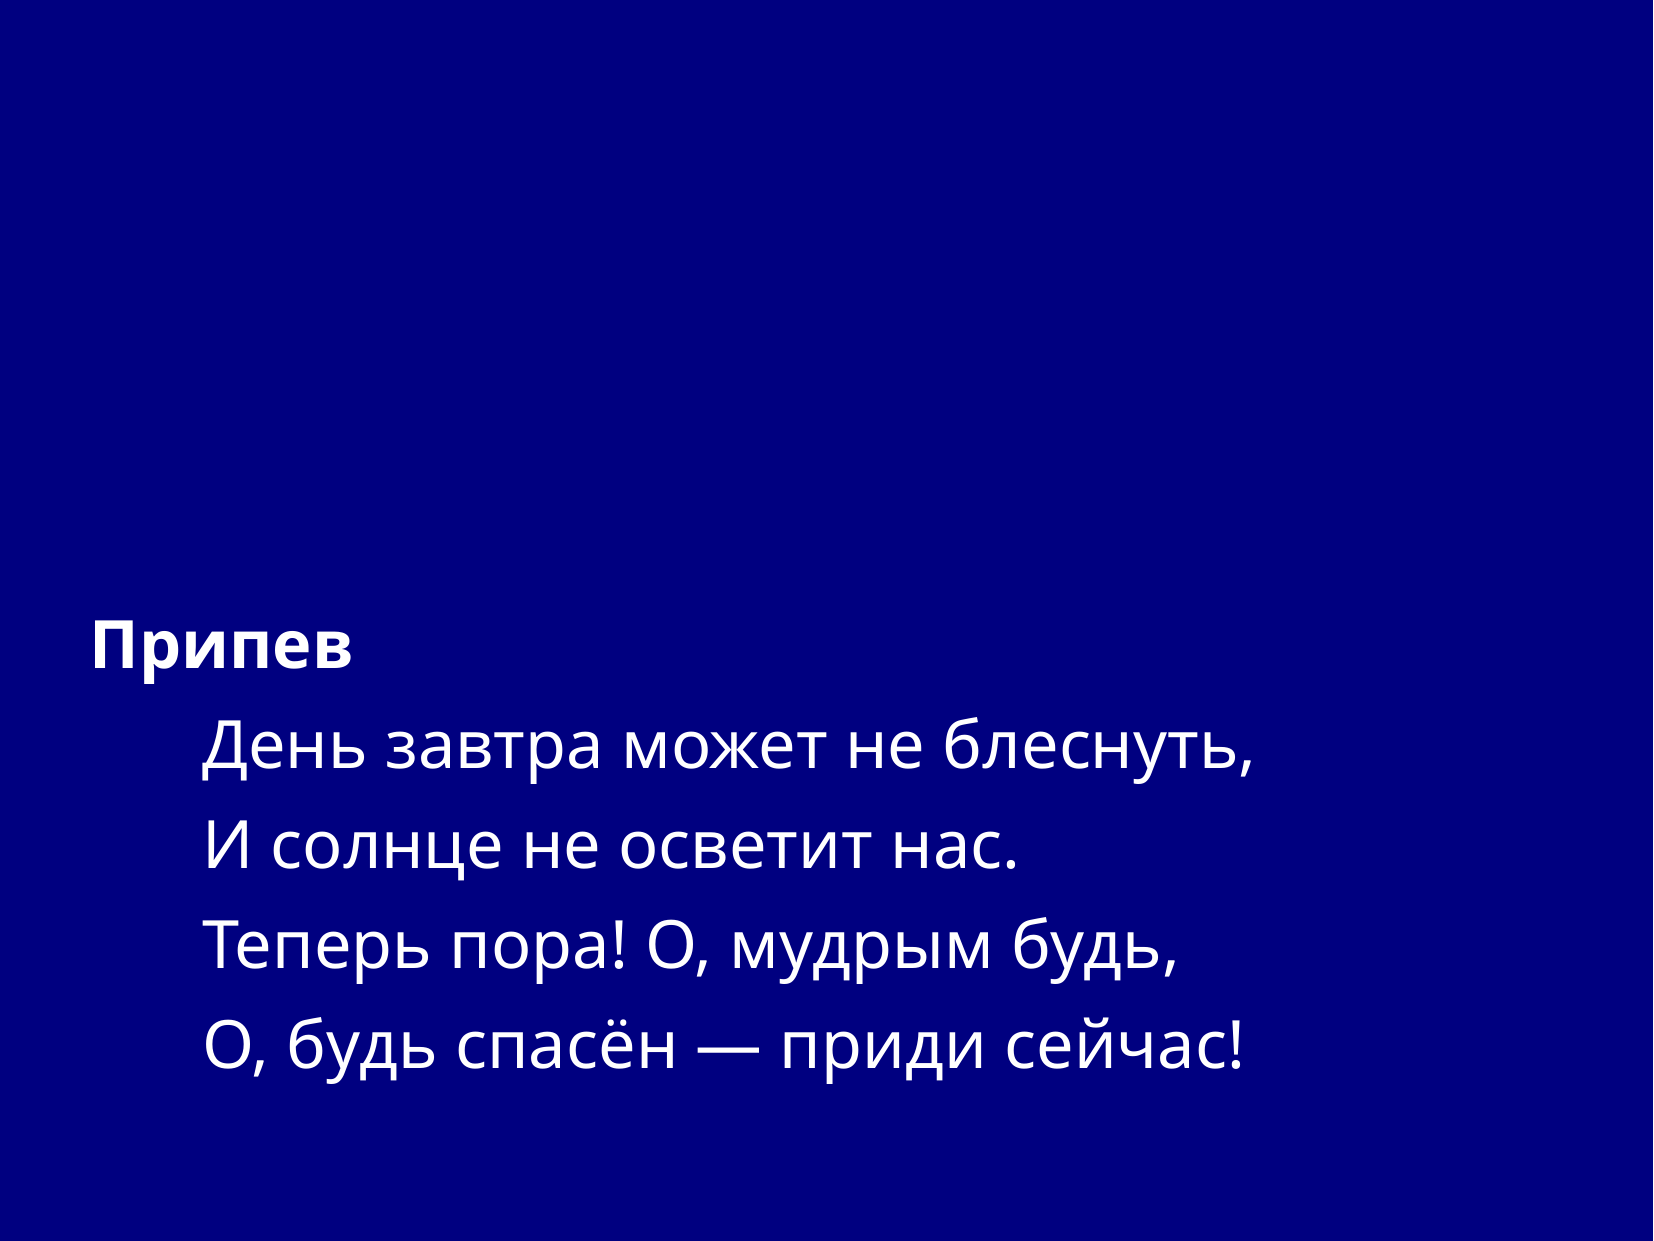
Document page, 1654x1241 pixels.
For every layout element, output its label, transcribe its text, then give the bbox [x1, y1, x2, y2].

text_box Припев День завтра может не блеснуть, И солнце не осветит нас. Теперь пора! О, мудрым будь, О, будь спасён — приди сейчас! [75, 581, 1576, 1163]
